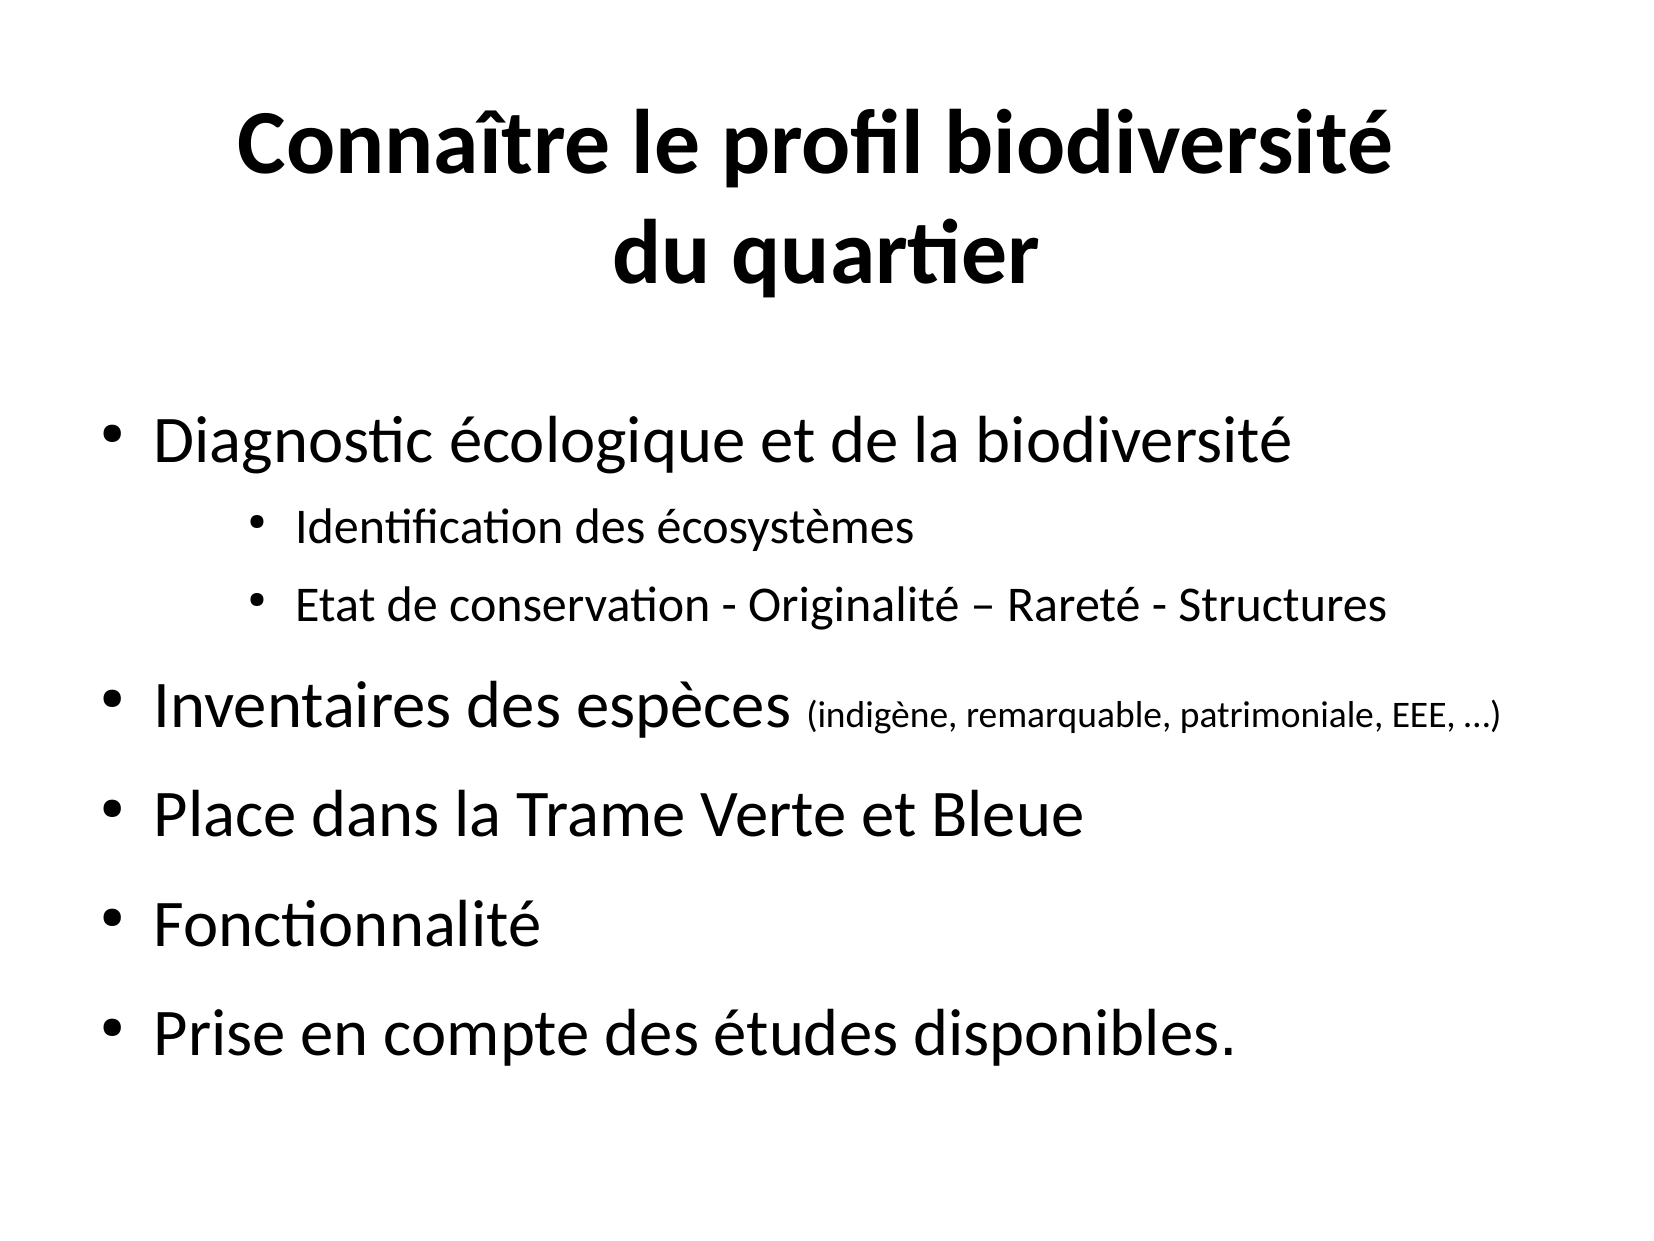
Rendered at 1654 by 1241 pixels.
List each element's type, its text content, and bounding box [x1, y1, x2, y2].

list Diagnostic écologique et de la biodiversité Identification des écosystèmes Etat de conservation - Originalité – Rareté - Structures Inventaires des espèces (indigène, remarquable, patrimoniale, EEE, …) Place dans la Trame Verte et Bleue Fonctionnalité Prise en compte des études disponibles. [82, 395, 1571, 1046]
title Connaître le profil biodiversité du quartier [82, 88, 1571, 296]
